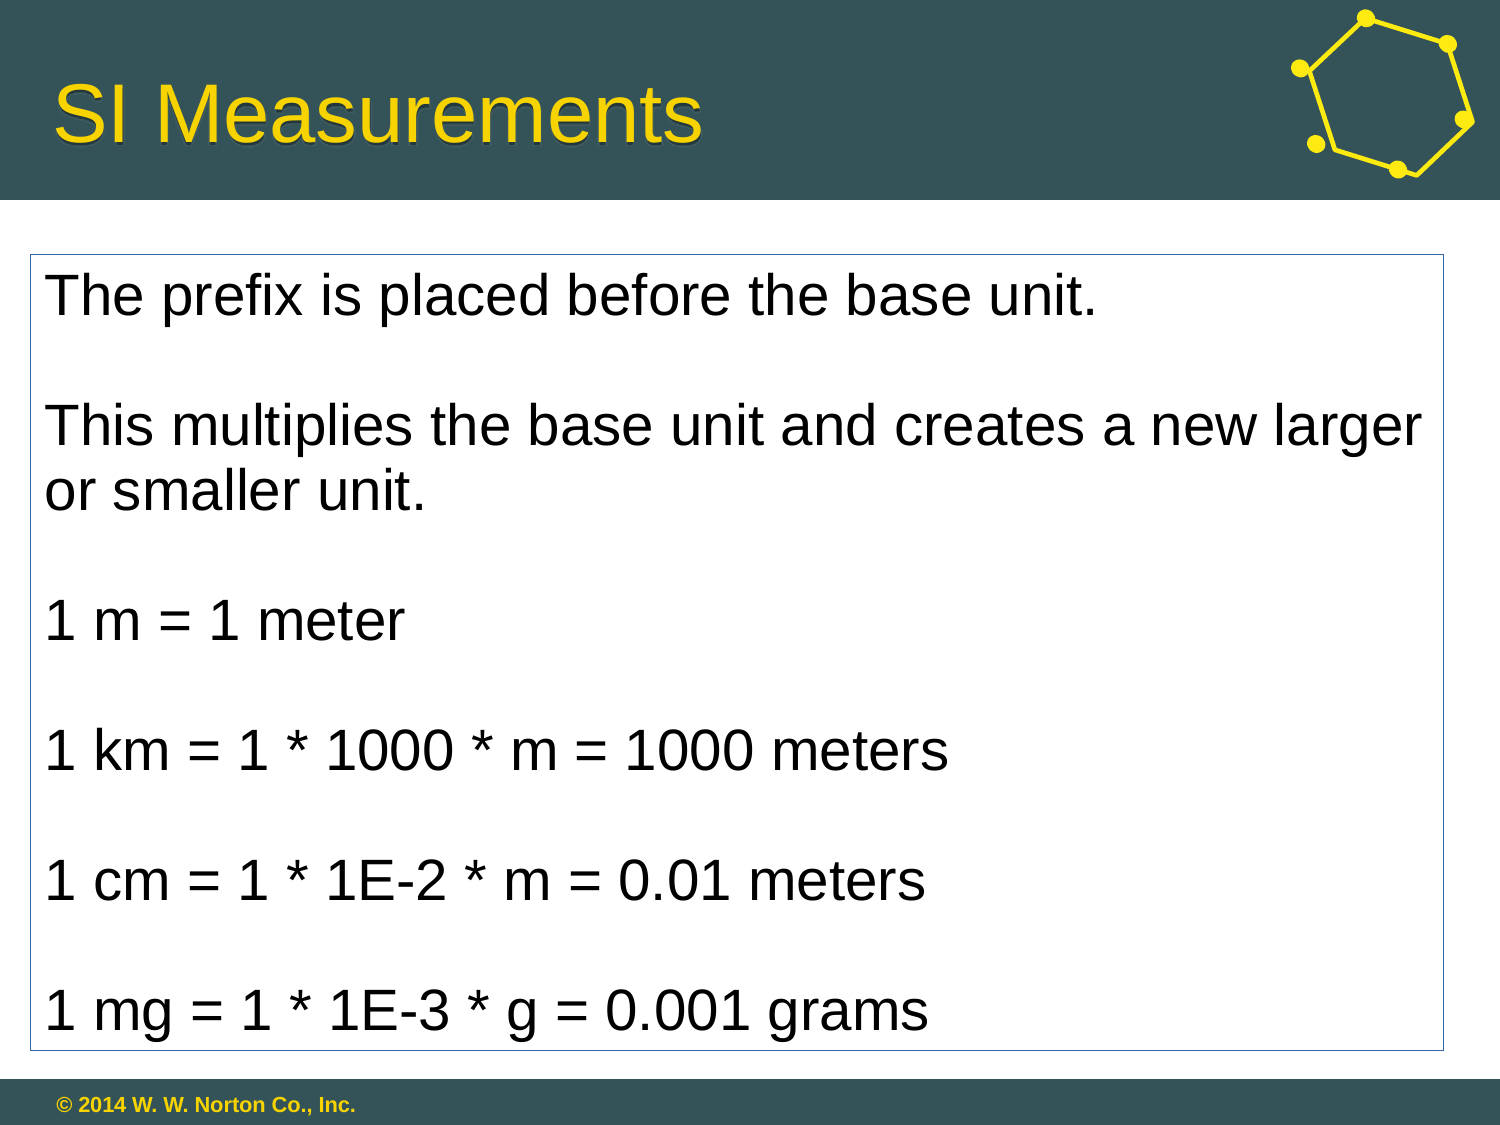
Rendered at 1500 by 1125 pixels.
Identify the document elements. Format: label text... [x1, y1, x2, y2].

text_box The prefix is placed before the base unit. This multiplies the base unit and creates a new larger or smaller unit. 1 m = 1 meter 1 km = 1 * 1000 * m = 1000 meters 1 cm = 1 * 1E-2 * m = 0.01 meters 1 mg = 1 * 1E-3 * g = 0.001 grams [30, 254, 1444, 1051]
title SI Measurements [37, 22, 1225, 198]
